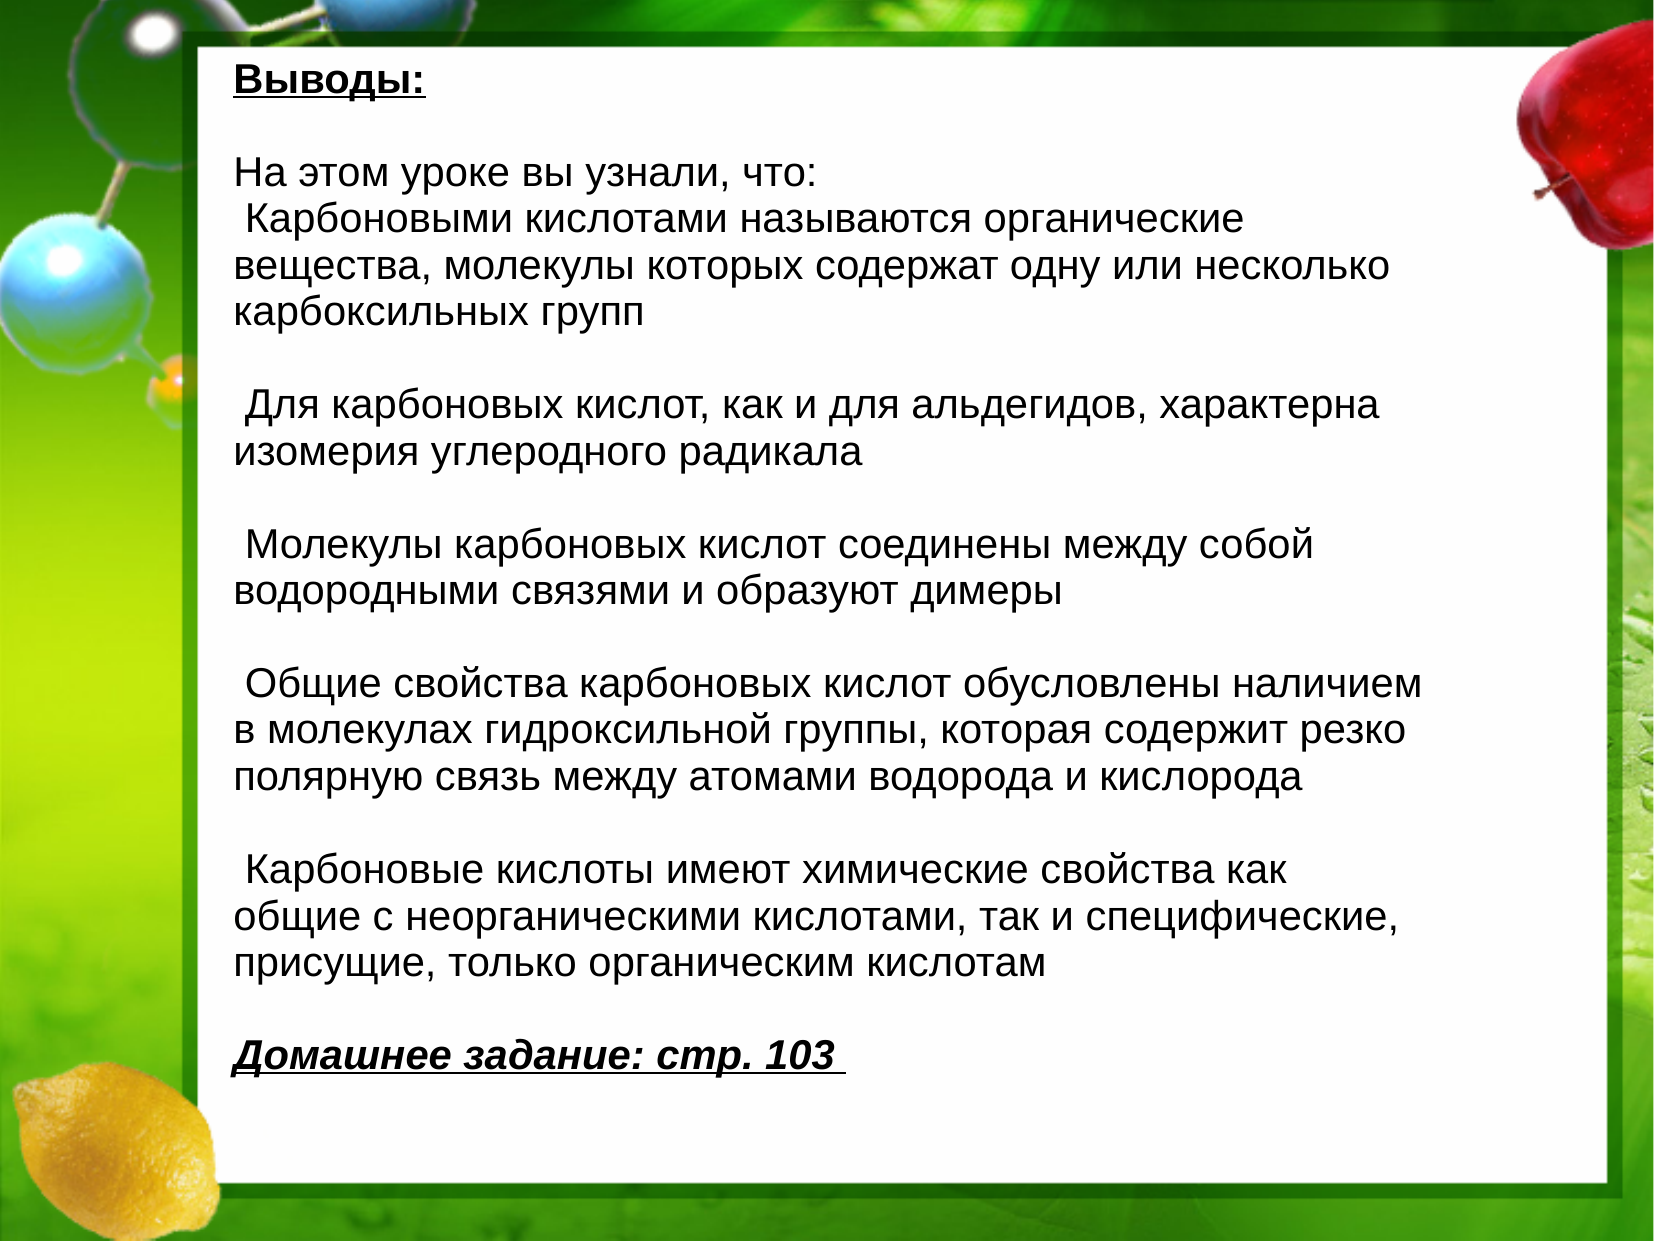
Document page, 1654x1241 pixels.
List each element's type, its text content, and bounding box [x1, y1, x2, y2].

text_box Выводы: На этом уроке вы узнали, что: Карбоновыми кислотами называются органические вещества, молекулы которых содержат одну или несколько карбоксильных групп Для карбоновых кислот, как и для альдегидов, характерна изомерия углеродного радикала Молекулы карбоновых кислот соединены между собой водородными связями и образуют димеры Общие свойства карбоновых кислот обусловлены наличием в молекулах гидроксильной группы, которая содержит резко полярную связь между атомами водорода и кислорода Карбоновые кислоты имеют химические свойства как общие с неорганическими кислотами, так и специфические, присущие, только органическим кислотам Домашнее задание: стр. 103 [218, 48, 1654, 1130]
picture [0, 0, 1654, 1241]
